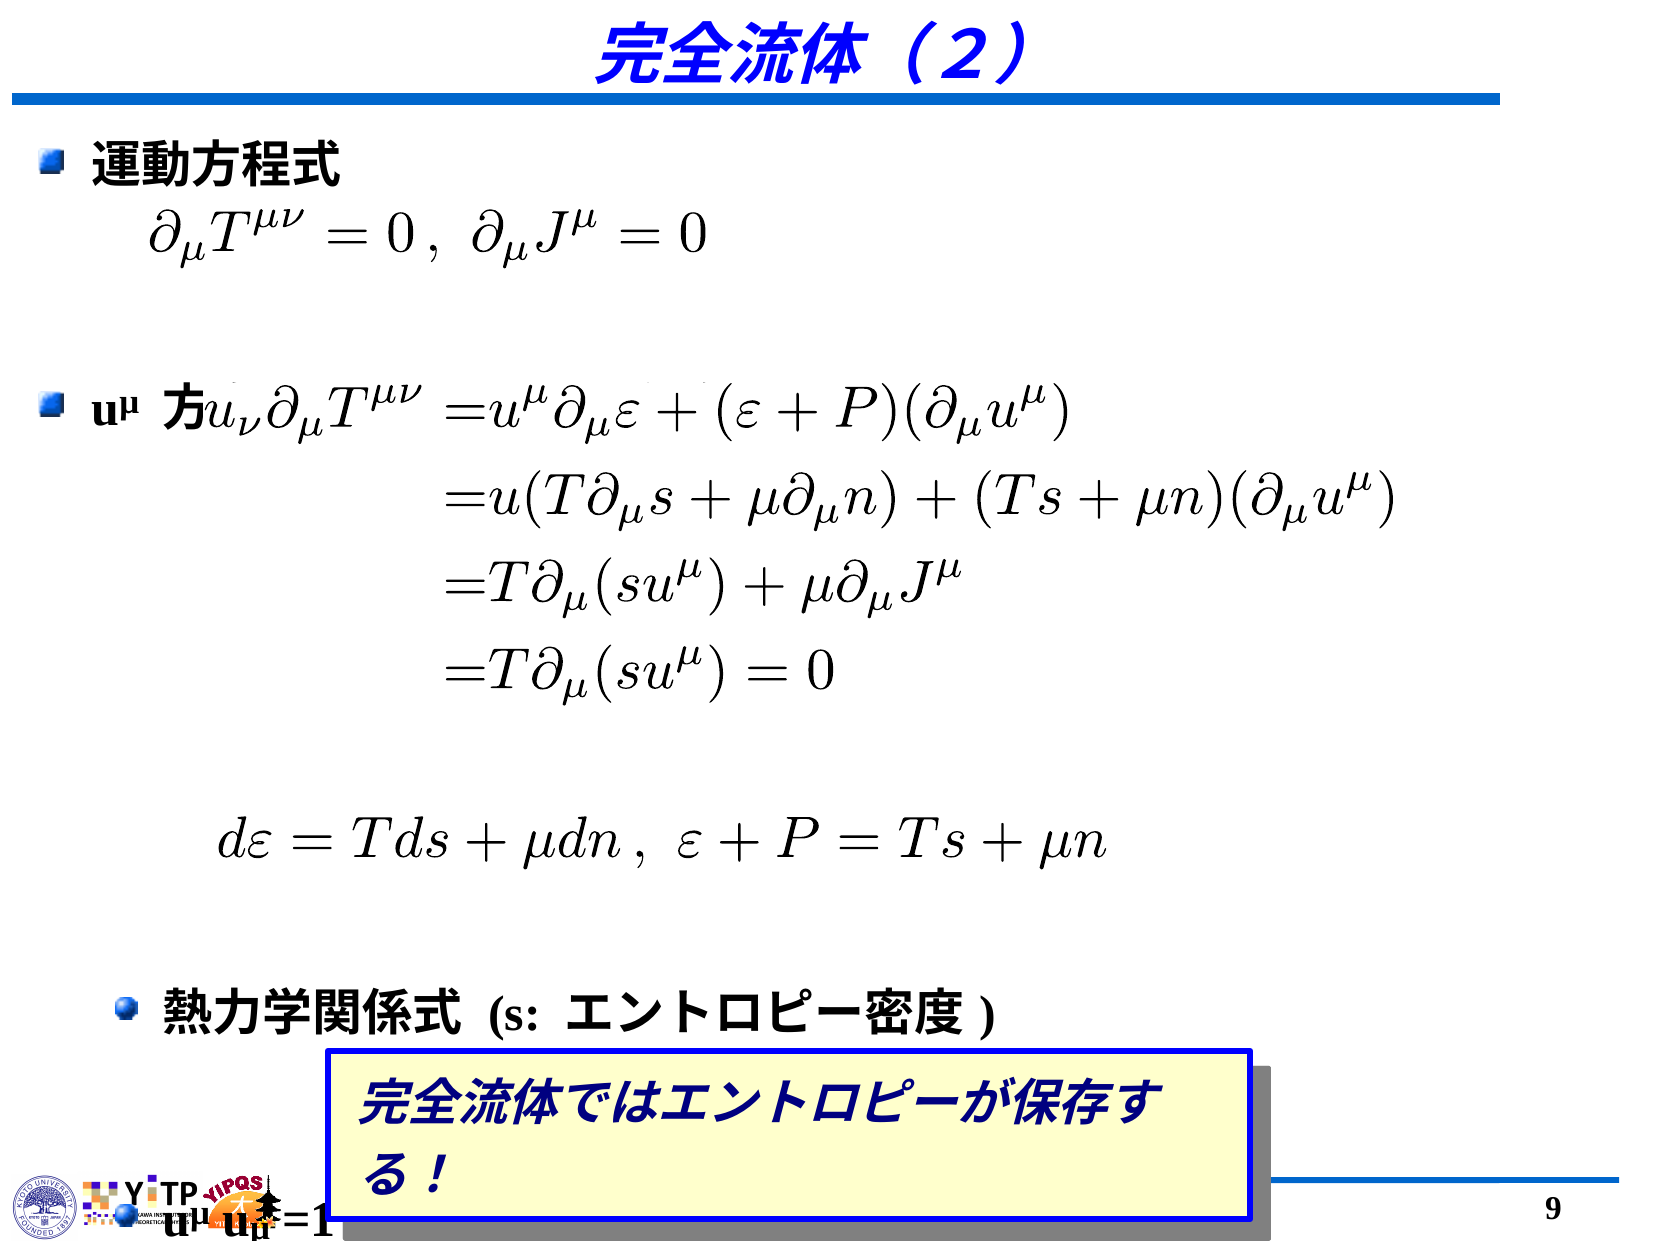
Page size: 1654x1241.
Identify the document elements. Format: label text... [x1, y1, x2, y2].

list 運動方程式 uμ 方向 → エントロピー保存 熱力学関係式 (s: エントロピー密度) uμ uμ =1 より ∂ν(uμ uμ )=uμ ∂νuμ =0 Tμν のテンソル構造がuμ , gμνのみで作られているとすると [20, 124, 1621, 1241]
text_box 完全流体ではエントロピーが保存する！ [327, 1050, 1251, 1125]
text_box [203, 383, 1399, 706]
picture [11, 1174, 20, 1241]
text_box [216, 816, 1108, 870]
title 完全流体（２） [0, 0, 1654, 99]
text_box [147, 209, 708, 269]
